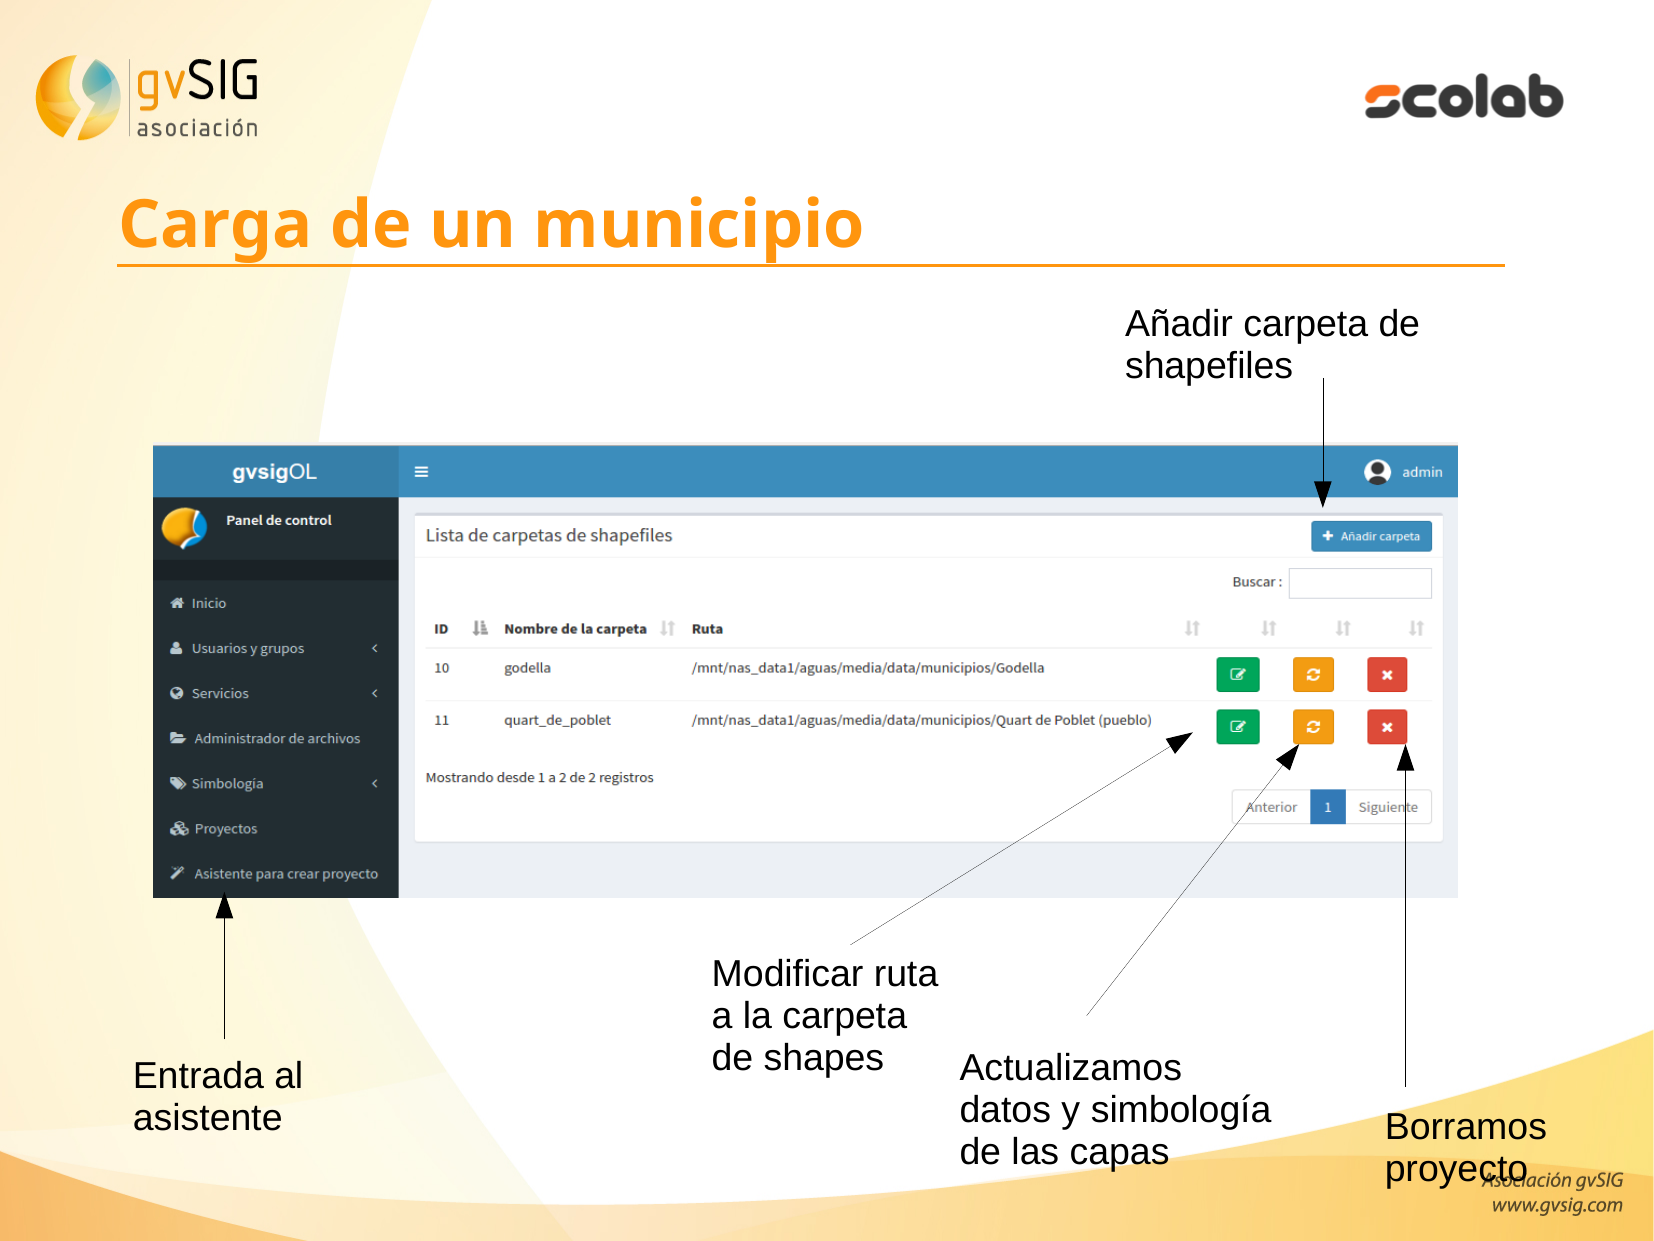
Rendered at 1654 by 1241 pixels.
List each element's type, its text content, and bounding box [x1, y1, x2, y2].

text_box Añadir carpeta de shapefiles [1110, 295, 1548, 395]
text_box Actualizamos datos y simbología de las capas [944, 1039, 1288, 1181]
text_box Modificar ruta a la carpeta de shapes [696, 944, 957, 1086]
picture [0, 0, 1654, 1241]
title Carga de un municipio [118, 117, 1607, 325]
text_box [1181, 366, 1235, 449]
text_box Entrada al asistente [118, 1046, 319, 1146]
text_box Borramos proyecto [1370, 1098, 1607, 1198]
